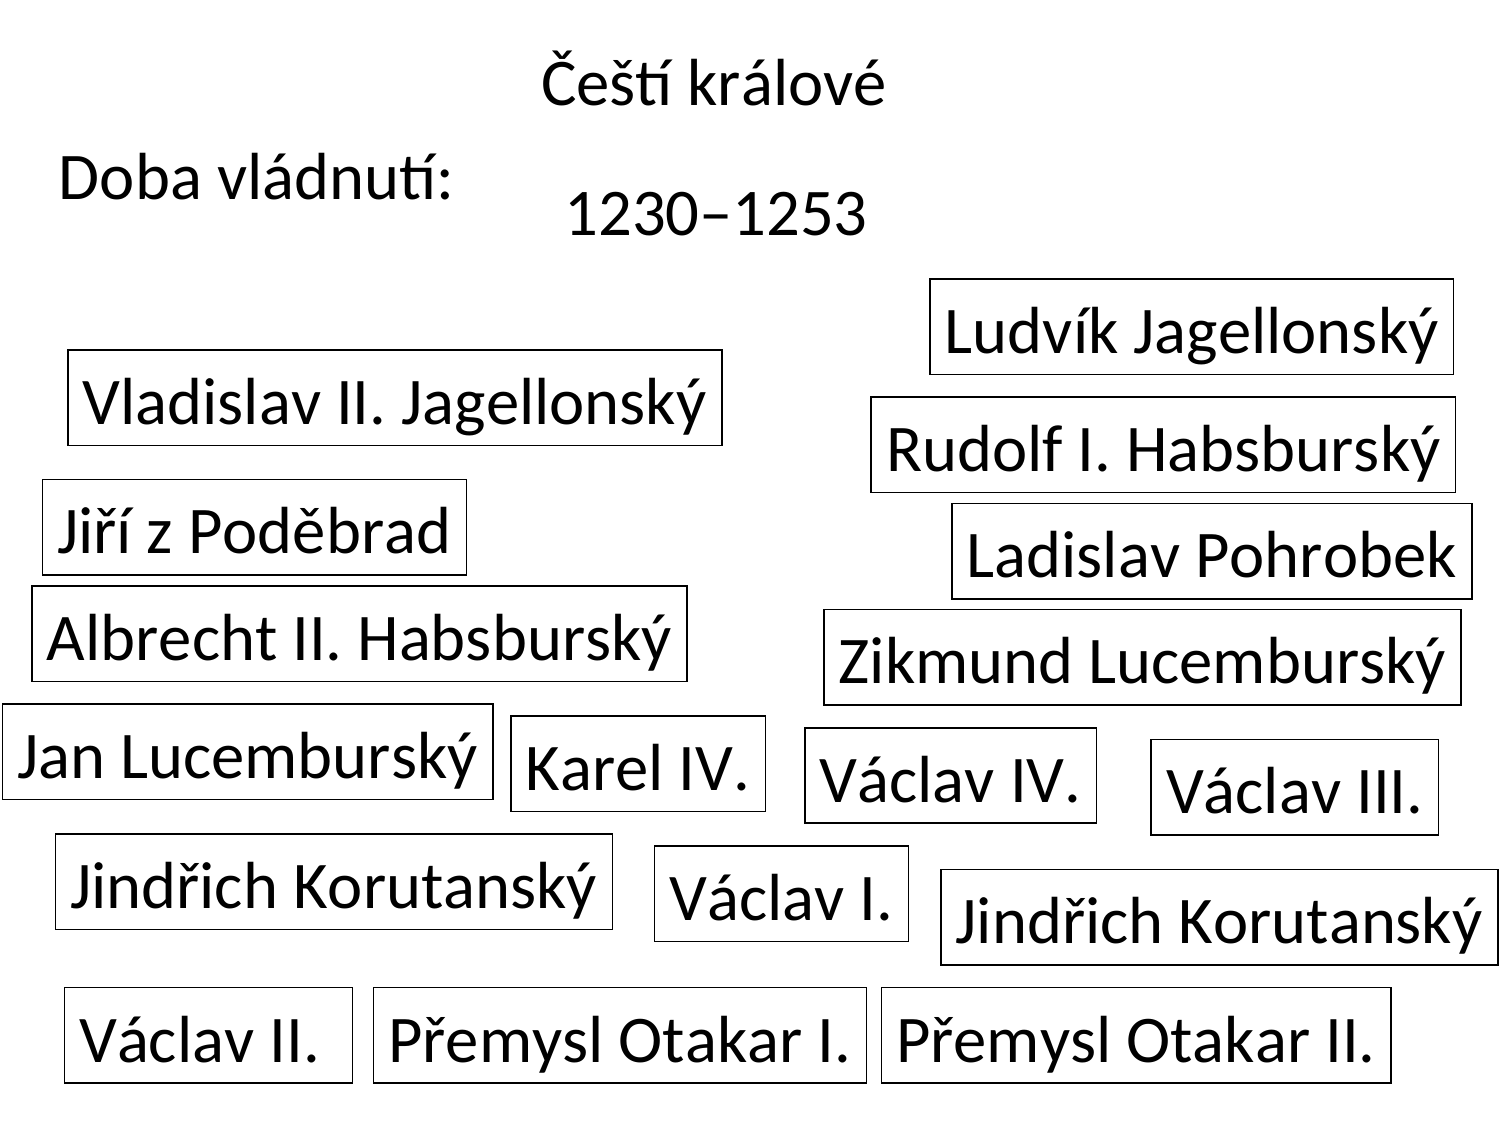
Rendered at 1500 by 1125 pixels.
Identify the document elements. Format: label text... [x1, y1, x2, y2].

text_box Jindřich Korutanský [55, 834, 613, 930]
text_box Doba vládnutí: [44, 125, 470, 221]
text_box Vladislav II. Jagellonský [68, 349, 722, 446]
text_box Ladislav Pohrobek [951, 503, 1473, 599]
text_box Zikmund Lucemburský [824, 609, 1462, 706]
text_box Václav II. [64, 987, 353, 1084]
text_box Rudolf I. Habsburský [871, 397, 1456, 493]
text_box Čeští králové [526, 30, 903, 127]
text_box Ludvík Jagellonský [929, 278, 1454, 375]
text_box Jan Lucemburský [2, 704, 493, 800]
text_box Albrecht II. Habsburský [32, 586, 687, 682]
text_box Přemysl Otakar II. [881, 987, 1392, 1084]
text_box Jiří z Poděbrad [42, 479, 467, 576]
text_box Karel IV. [510, 716, 766, 812]
text_box Václav III. [1151, 739, 1439, 835]
text_box Jindřich Korutanský [940, 869, 1498, 965]
text_box Václav I. [654, 846, 909, 942]
text_box 1230–1253 [549, 160, 883, 257]
text_box Václav IV. [805, 727, 1097, 824]
text_box Přemysl Otakar I. [373, 987, 867, 1084]
